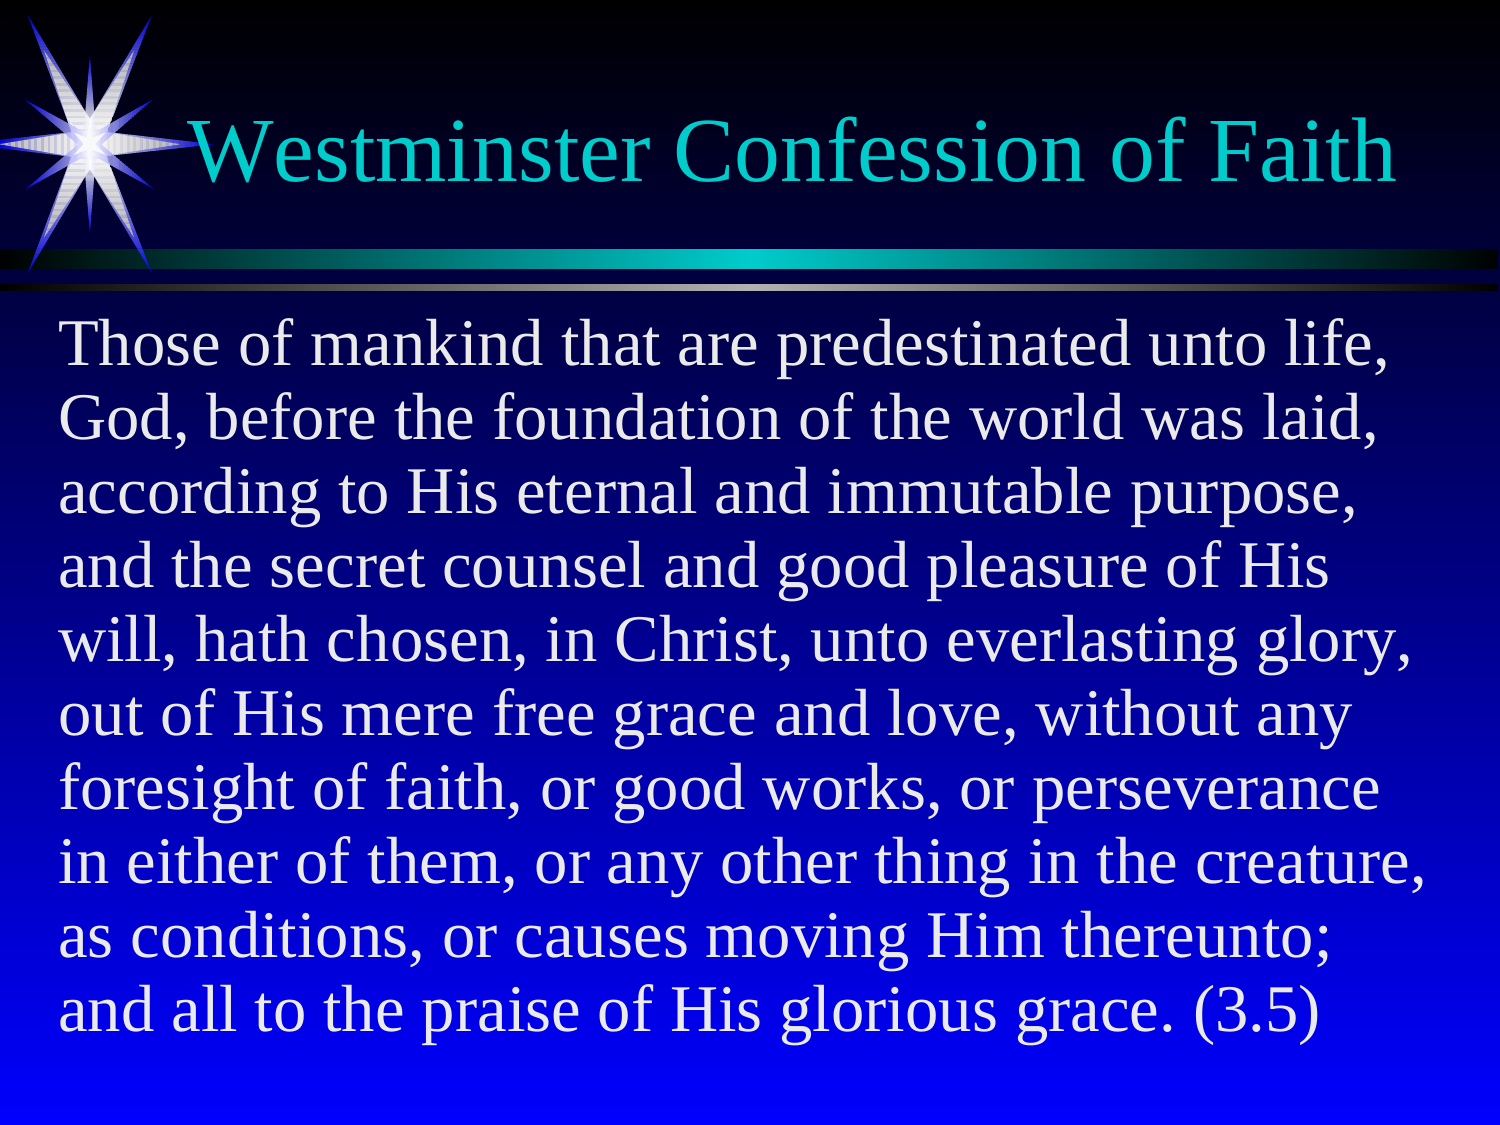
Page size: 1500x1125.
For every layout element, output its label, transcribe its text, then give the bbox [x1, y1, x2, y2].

text_box Those of mankind that are predestinated unto life, God, before the foundation of the world was laid, according to His eternal and immutable purpose, and the secret counsel and good pleasure of His will, hath chosen, in Christ, unto everlasting glory, out of His mere free grace and love, without any foresight of faith, or good works, or perseverance in either of them, or any other thing in the creature, as conditions, or causes moving Him thereunto; and all to the praise of His glorious grace. (3.5) [43, 298, 1463, 1054]
title Westminster Confession of Faith [187, 56, 1463, 244]
